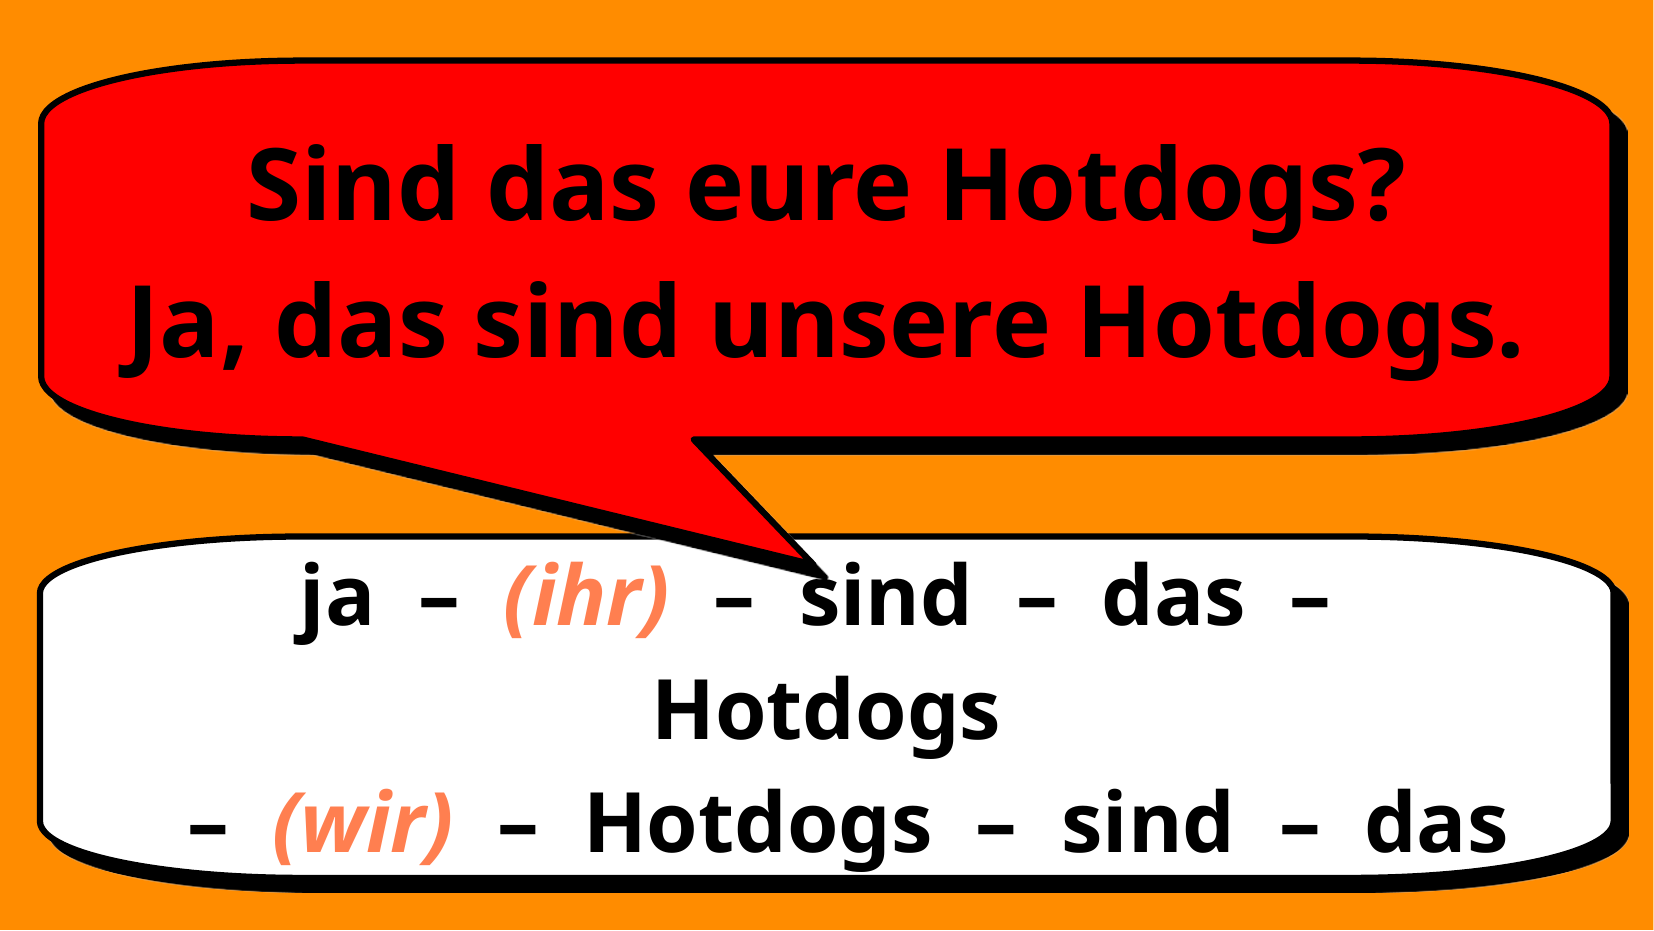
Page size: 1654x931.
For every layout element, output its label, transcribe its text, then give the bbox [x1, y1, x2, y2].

text_box ja – (ihr) – sind – das – Hotdogs – (wir) – Hotdogs – sind – das [39, 536, 1614, 878]
text_box Sind das eure Hotdogs? Ja, das sind unsere Hotdogs. [41, 60, 1613, 565]
